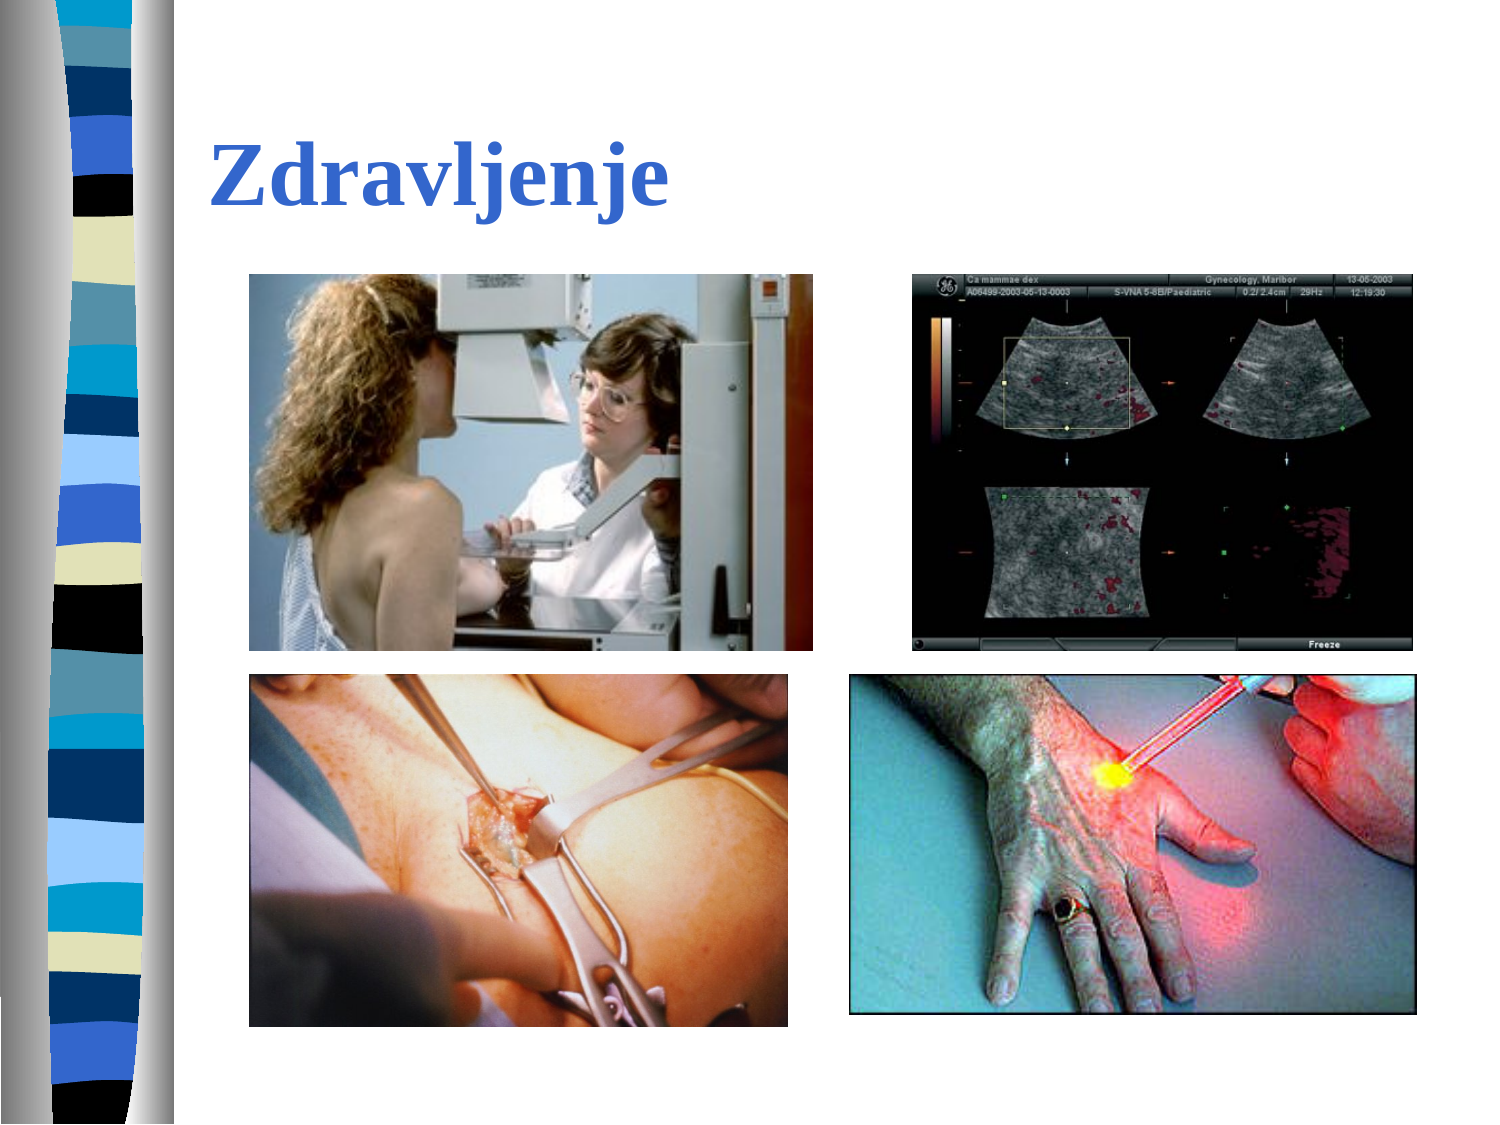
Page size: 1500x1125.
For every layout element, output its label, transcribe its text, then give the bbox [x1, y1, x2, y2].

picture [249, 274, 813, 651]
title Zdravljenje [192, 75, 1468, 263]
picture [249, 674, 788, 1027]
picture [912, 274, 1413, 651]
picture [849, 674, 1417, 1016]
